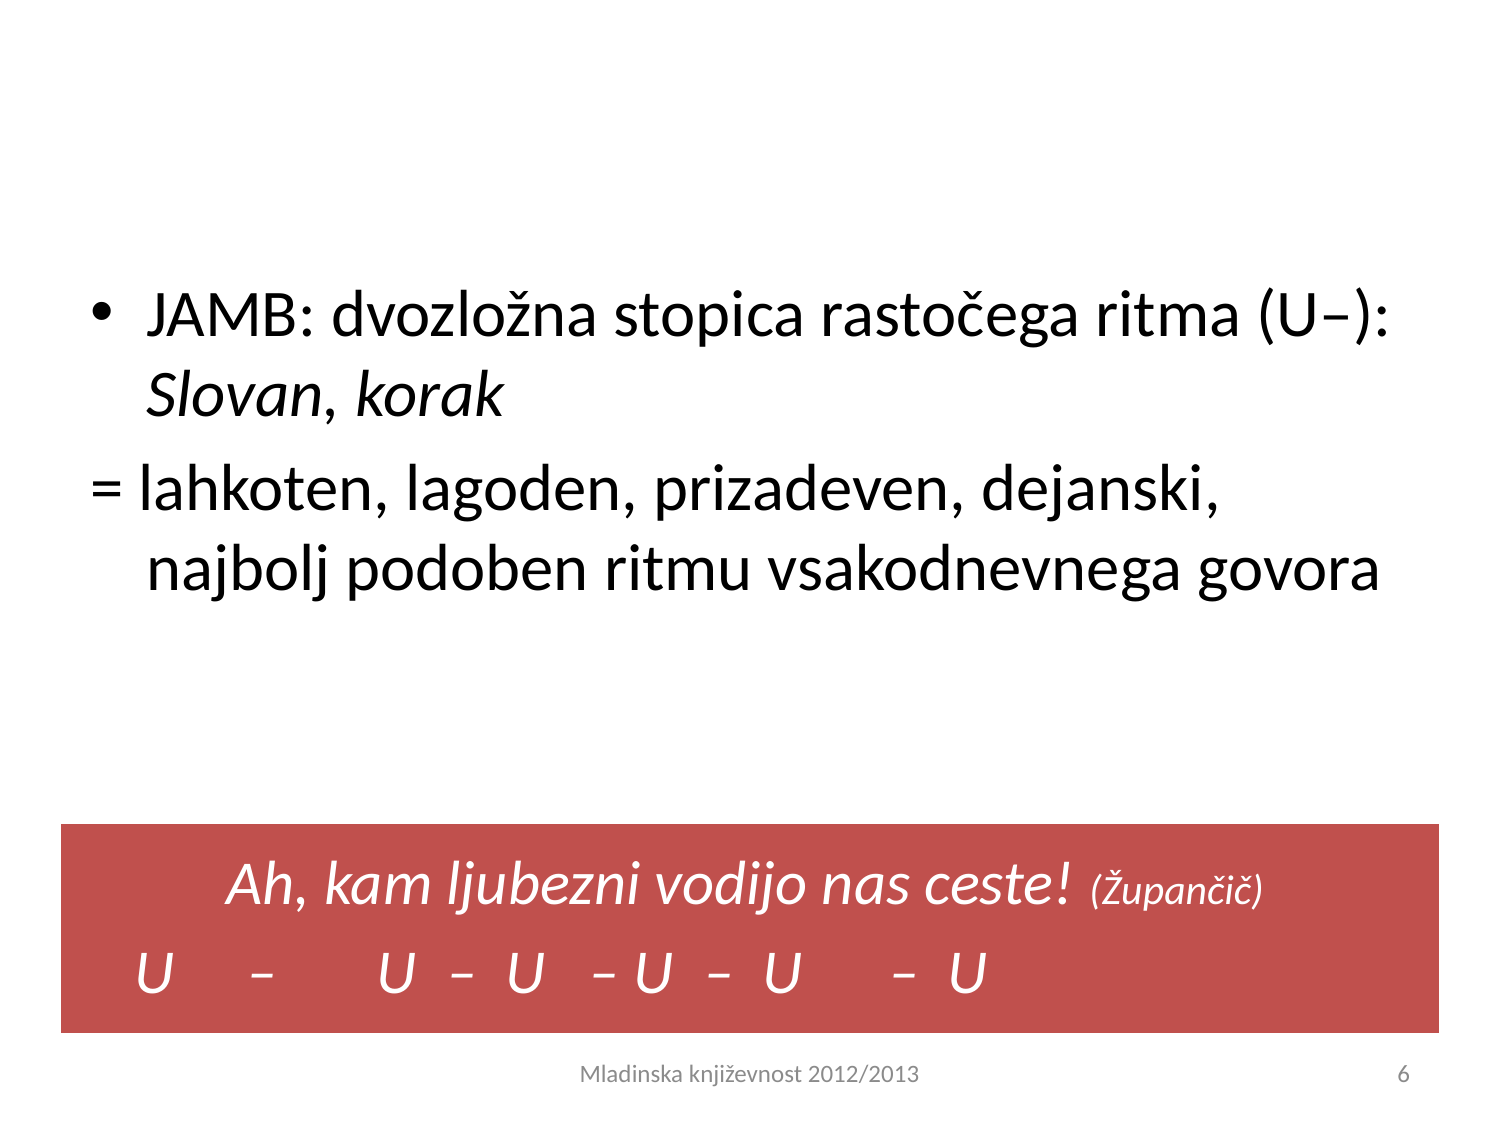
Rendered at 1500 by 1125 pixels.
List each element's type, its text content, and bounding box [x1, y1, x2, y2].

list JAMB: dvozložna stopica rastočega ritma (U‒): Slovan, korak = lahkoten, lagoden, prizadeven, dejanski, najbolj podoben ritmu vsakodnevnega govora [75, 262, 1425, 822]
footer Mladinska književnost 2012/2013 [512, 1042, 988, 1103]
text_box Ah, kam ljubezni vodijo nas ceste! (Župančič) U ‒ U ‒ U ‒ U ‒ U ‒ U [58, 822, 1442, 1035]
slide_number <number> [1074, 1042, 1425, 1103]
